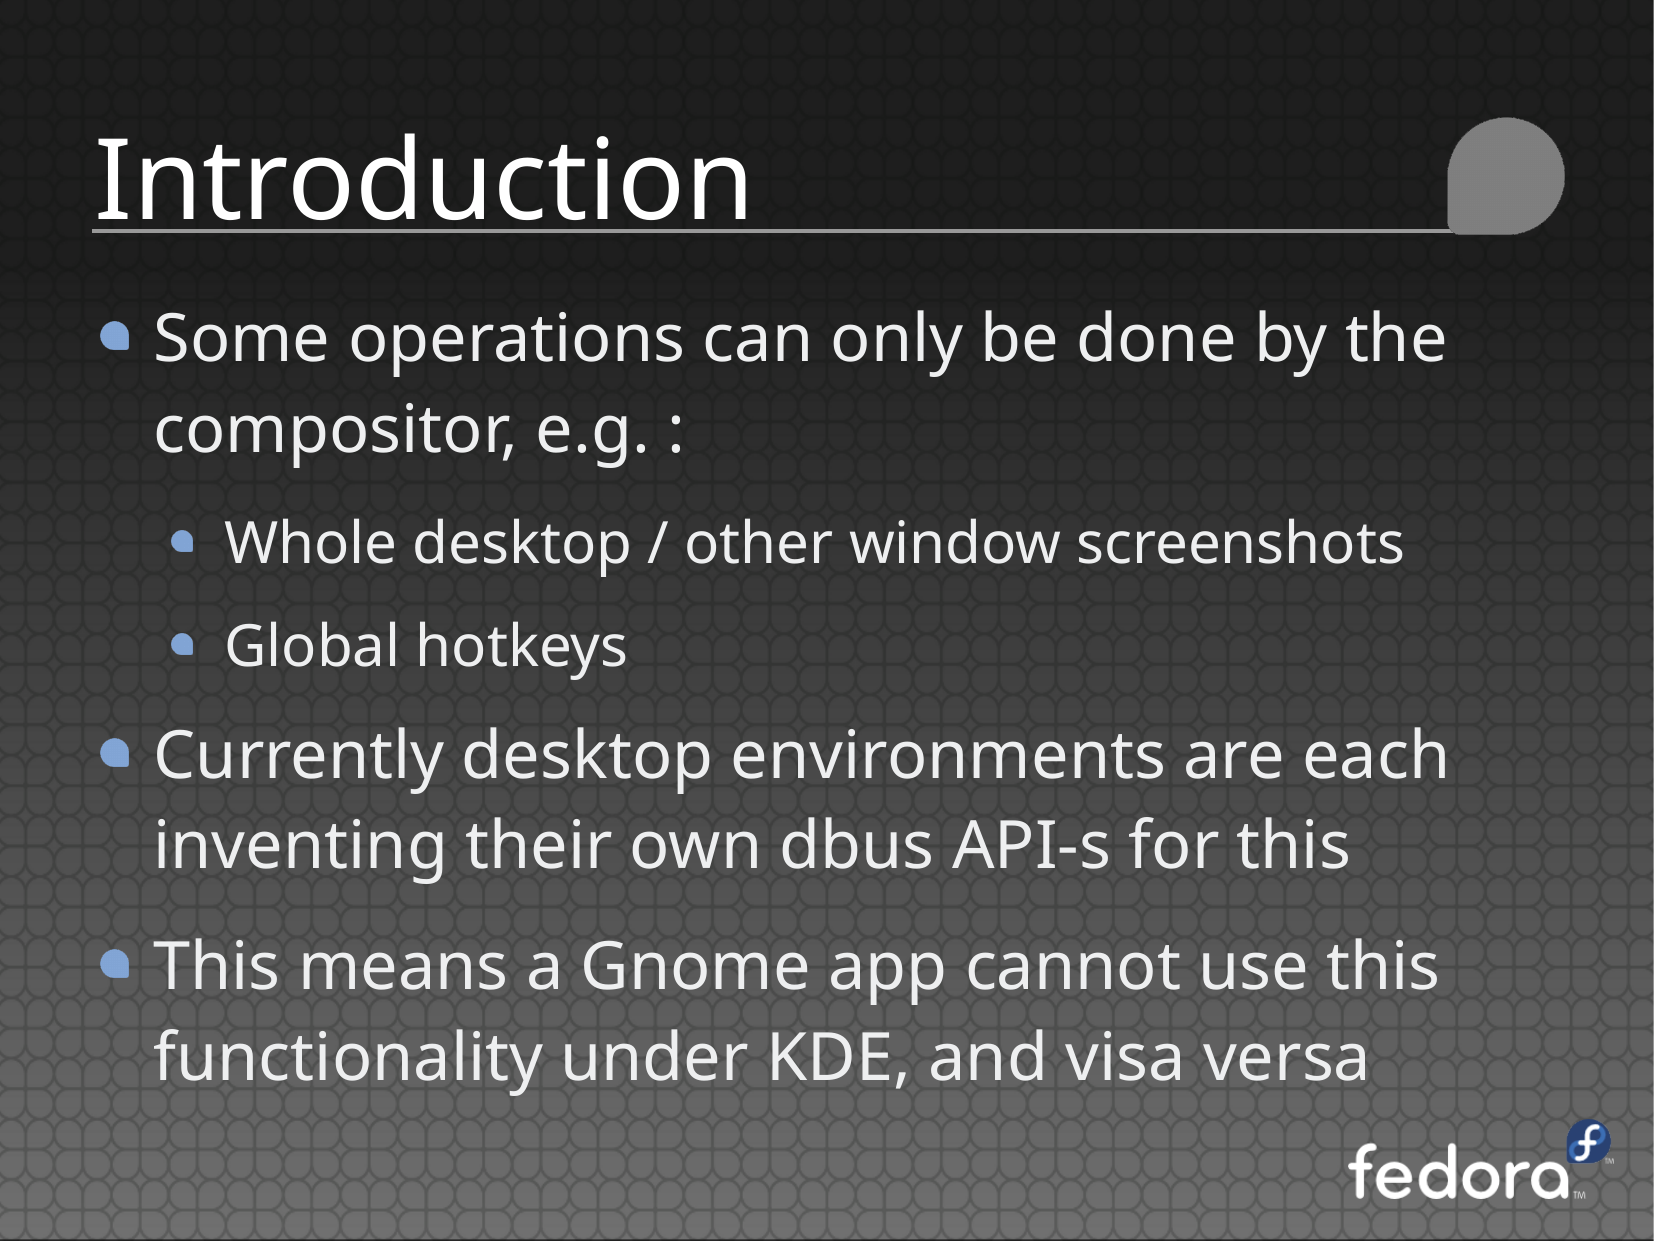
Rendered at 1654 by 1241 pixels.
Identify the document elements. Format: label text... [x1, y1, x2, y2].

list Some operations can only be done by the compositor, e.g. : Whole desktop / other window screenshots Global hotkeys Currently desktop environments are each inventing their own dbus API-s for this This means a Gnome app cannot use this functionality under KDE, and visa versa [82, 290, 1571, 1109]
title Introduction [94, 100, 1426, 251]
picture [0, 0, 1654, 1241]
